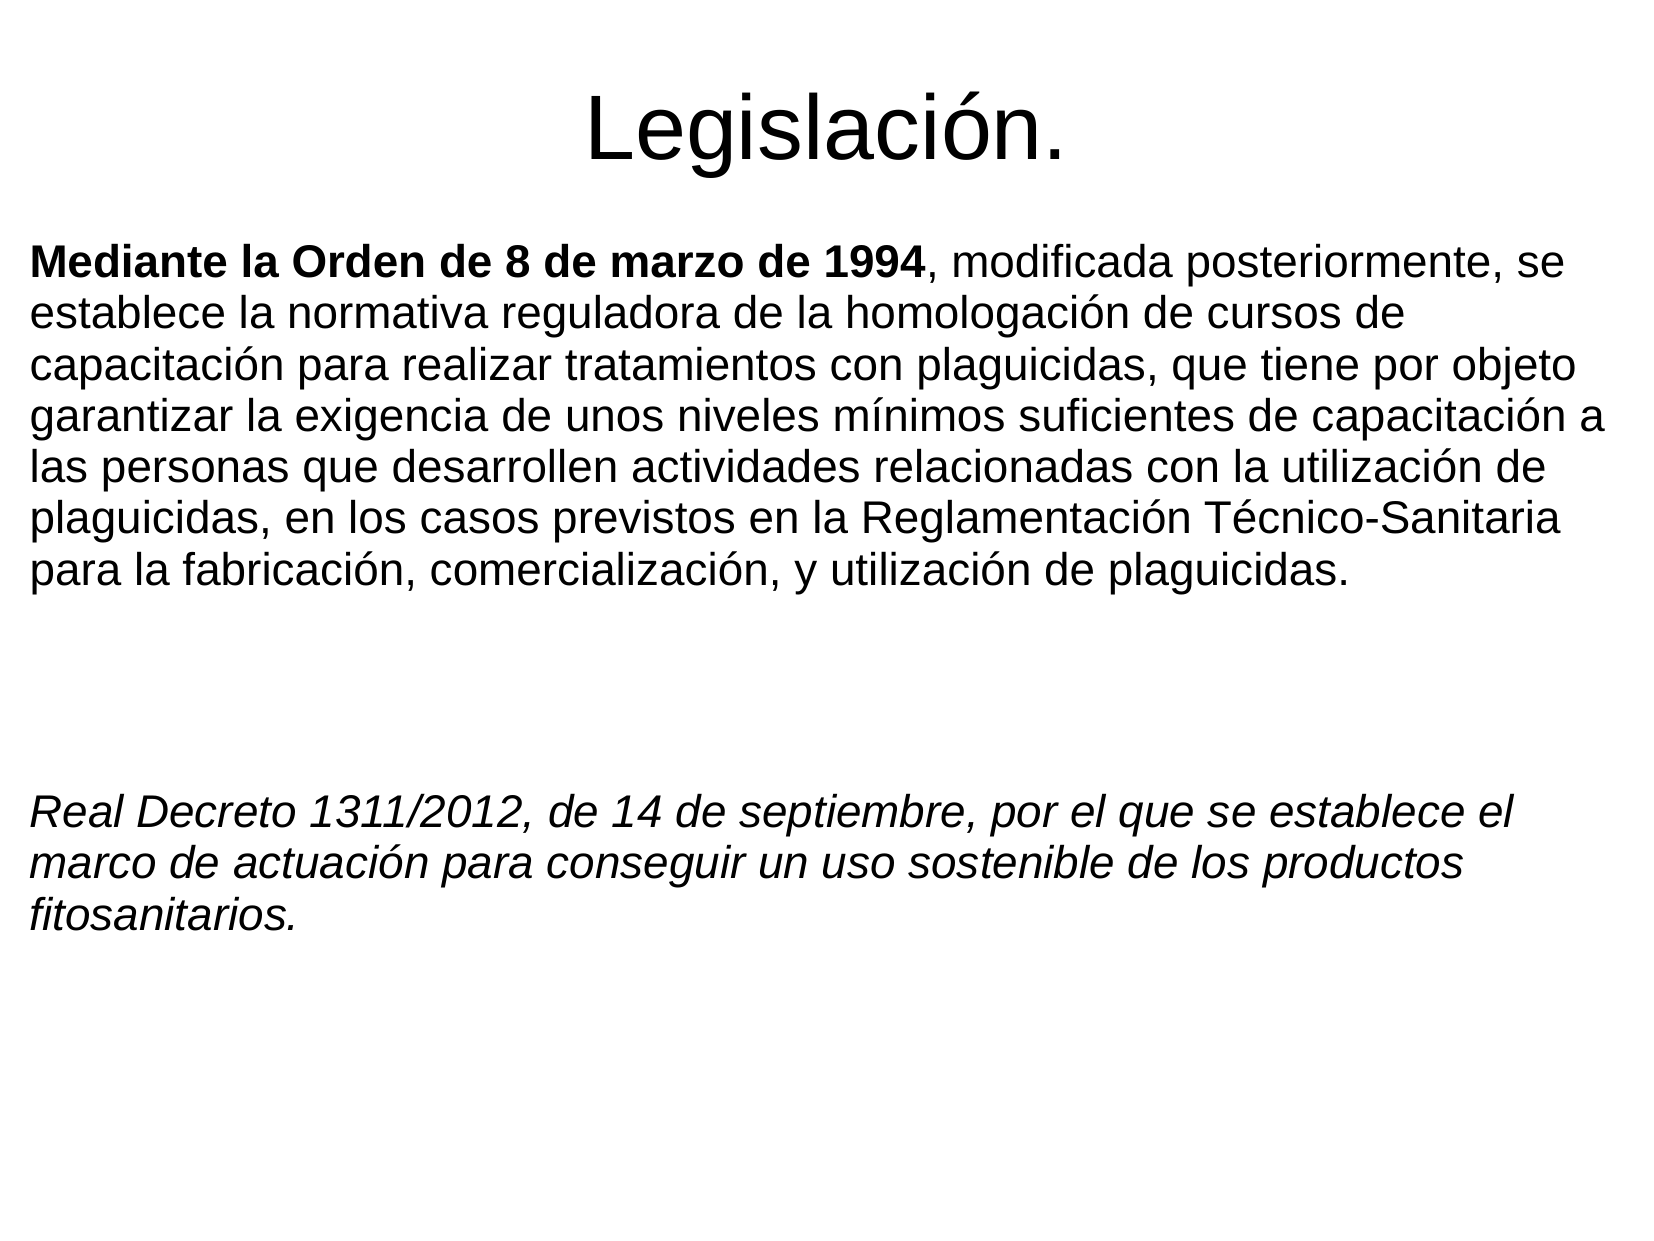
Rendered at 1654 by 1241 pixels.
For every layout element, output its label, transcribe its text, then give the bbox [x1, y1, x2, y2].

title Legislación. [82, 49, 1571, 207]
list Mediante la Orden de 8 de marzo de 1994, modificada posteriormente, se establece la normativa reguladora de la homologación de cursos de capacitación para realizar tratamientos con plaguicidas, que tiene por objeto garantizar la exigencia de unos niveles mínimos suficientes de capacitación a las personas que desarrollen actividades relacionadas con la utilización de plaguicidas, en los casos previstos en la Reglamentación Técnico-Sanitaria para la fabricación, comercialización, y utilización de plaguicidas. Real Decreto 1311/2012, de 14 de septiembre, por el que se establece el marco de actuación para conseguir un uso sostenible de los productos fitosanitarios. [29, 236, 1625, 1241]
